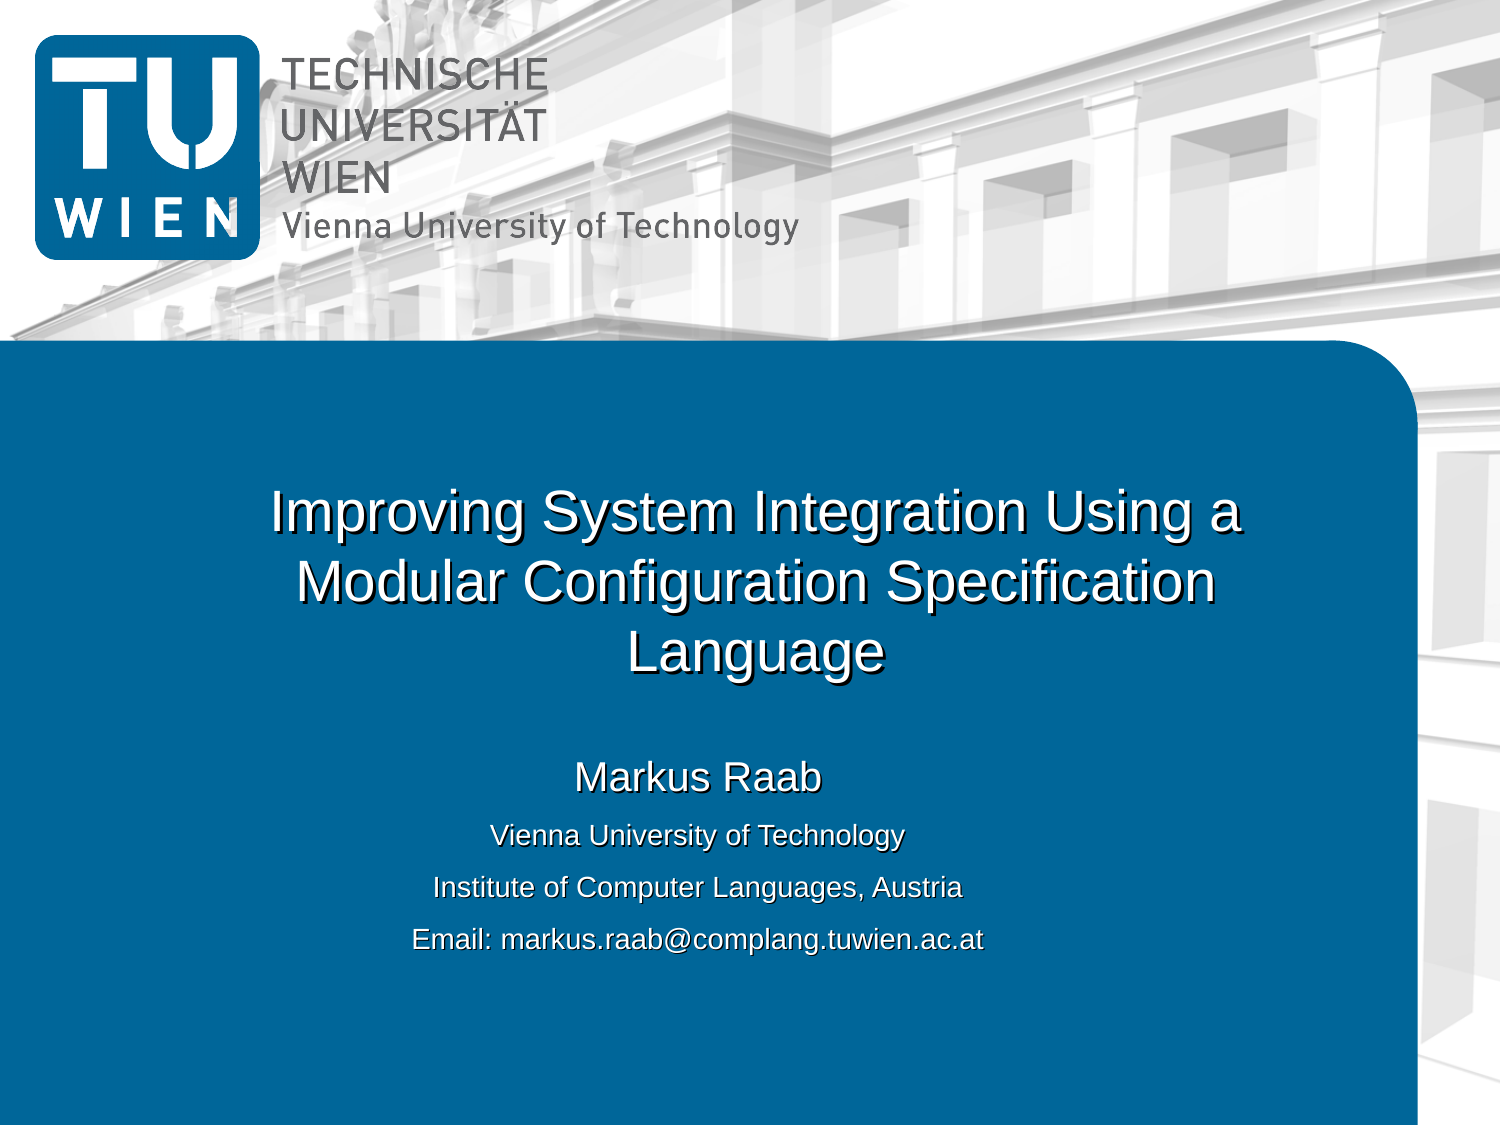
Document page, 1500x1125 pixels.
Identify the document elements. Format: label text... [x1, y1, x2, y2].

title Improving System Integration Using a Modular Configuration Specification Language [269, 473, 1278, 749]
picture [0, 0, 1500, 1125]
subtitle Markus Raab Vienna University of Technology Institute of Computer Languages, Austria Email: markus.raab@complang.tuwien.ac.at [411, 750, 1028, 955]
